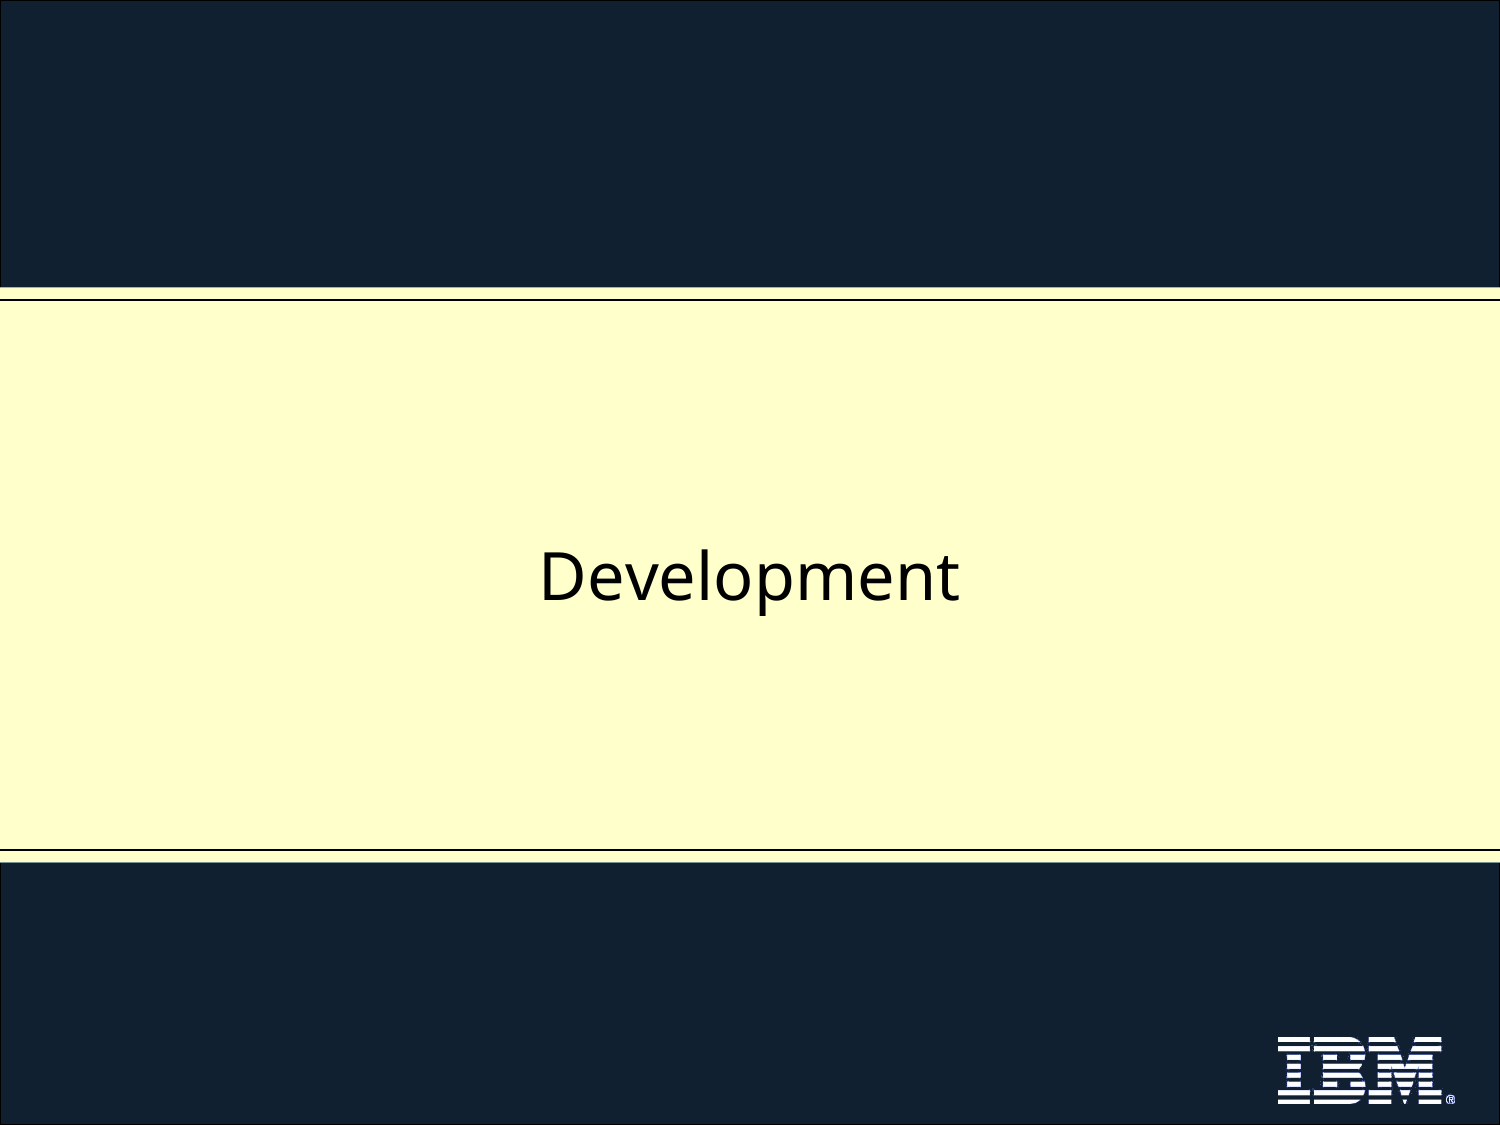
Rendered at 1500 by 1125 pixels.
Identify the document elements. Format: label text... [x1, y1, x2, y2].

text_box Development [0, 851, 1500, 863]
text_box Development [0, 287, 1500, 299]
picture [1278, 1037, 1484, 1104]
text_box Development [0, 301, 1500, 849]
